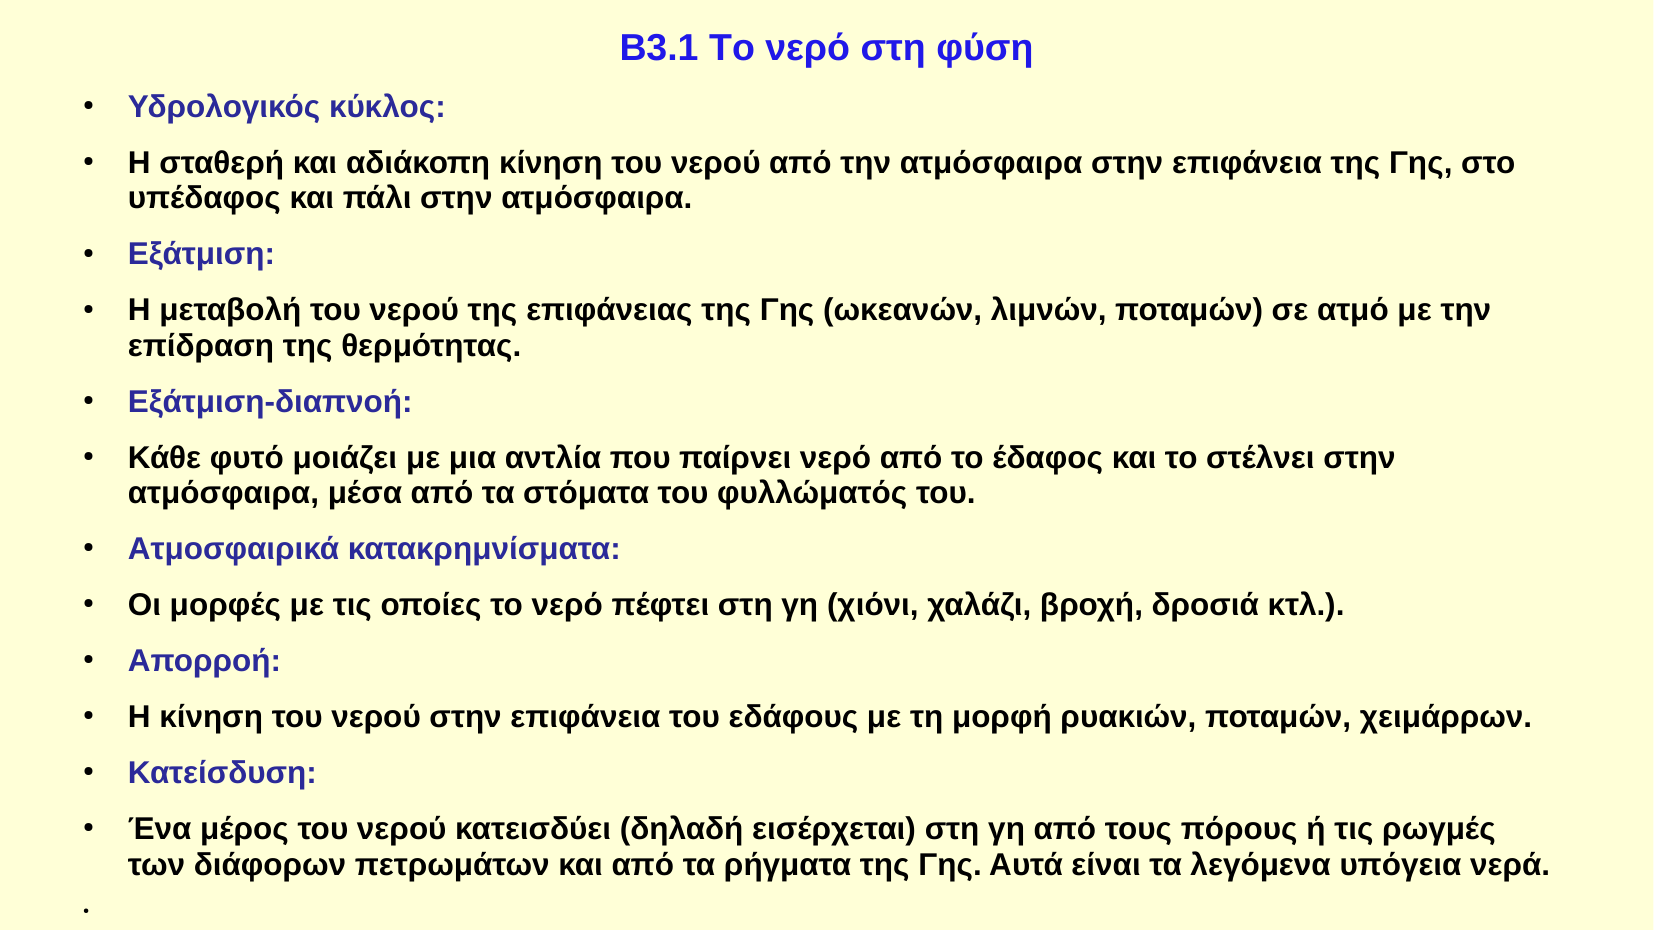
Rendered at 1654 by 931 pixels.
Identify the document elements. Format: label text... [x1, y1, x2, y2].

list Υδρολογικός κύκλος: Η σταθερή και αδιάκοπη κίνηση του νερού από την ατμόσφαιρα στην επιφάνεια της Γης, στο υπέδαφος και πάλι στην ατμόσφαιρα. Εξάτμιση: Η μεταβολή του νερού της επιφάνειας της Γης (ωκεανών, λιμνών, ποταμών) σε ατμό με την επίδραση της θερμότητας. Εξάτμιση-διαπνοή: Κάθε φυτό μοιάζει με μια αντλία που παίρνει νερό από το έδαφος και το στέλνει στην ατμόσφαιρα, μέσα από τα στόματα του φυλλώματός του. Ατμοσφαιρικά κατακρημνίσματα: Οι μορφές με τις οποίες το νερό πέφτει στη γη (χιόνι, χαλάζι, βροχή, δροσιά κτλ.). Απορροή: Η κίνηση του νερού στην επιφάνεια του εδάφους με τη μορφή ρυακιών, ποταμών, χειμάρρων. Κατείσδυση: Ένα μέρος του νερού κατεισδύει (δηλαδή εισέρχεται) στη γη από τους πόρους ή τις ρωγμές των διάφορων πετρωμάτων και από τα ρήγματα της Γης. Αυτά είναι τα λεγόμενα υπόγεια νερά. [68, 88, 1557, 886]
title Β3.1 Tο νερό στη φύση [82, 19, 1571, 75]
